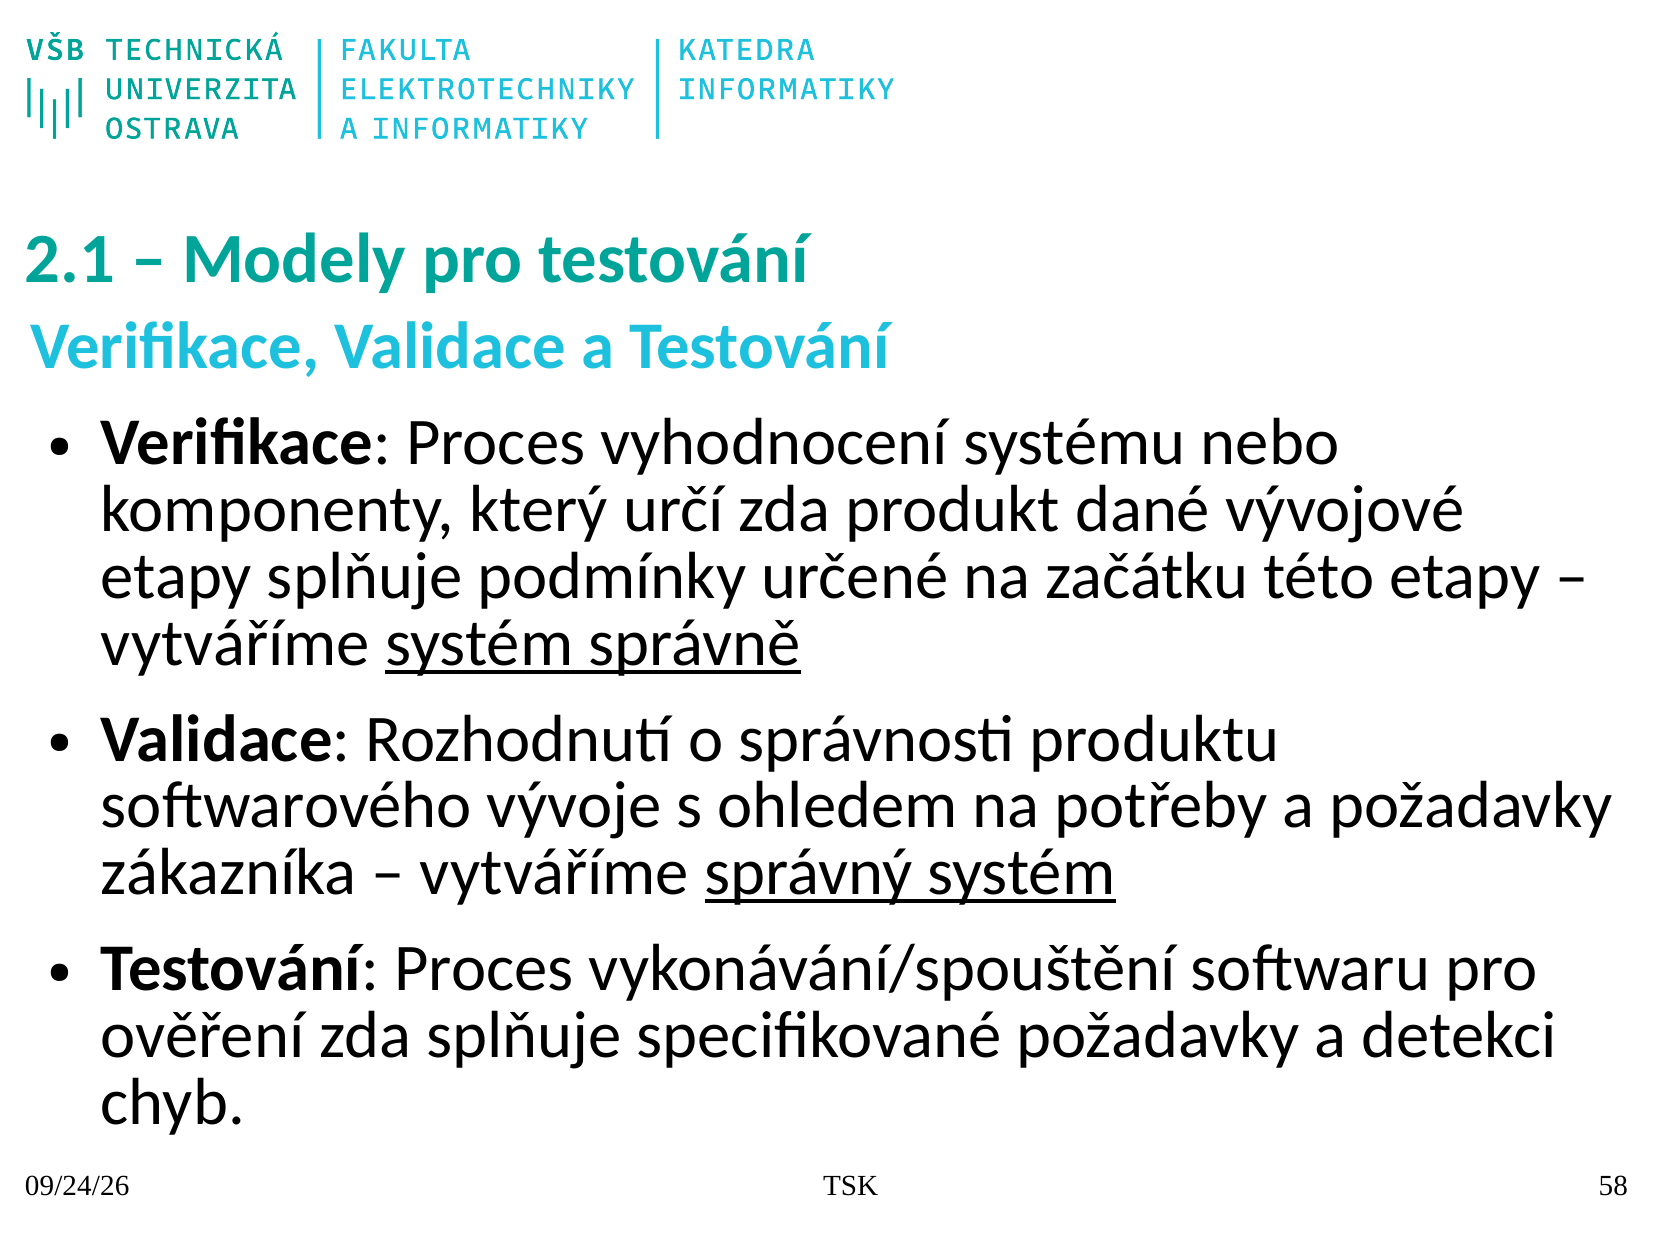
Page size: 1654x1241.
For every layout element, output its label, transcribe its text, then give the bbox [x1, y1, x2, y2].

title 2.1 – Modely pro testování [24, 169, 1629, 300]
list Verifikace, Validace a Testování Verifikace: Proces vyhodnocení systému nebo komponenty, který určí zda produkt dané vývojové etapy splňuje podmínky určené na začátku této etapy – vytváříme systém správně Validace: Rozhodnutí o správnosti produktu softwarového vývoje s ohledem na potřeby a požadavky zákazníka – vytváříme správný systém Testování: Proces vykonávání/spouštění softwaru pro ověření zda splňuje specifikované požadavky a detekci chyb. [30, 318, 1629, 1146]
picture [26, 31, 894, 139]
